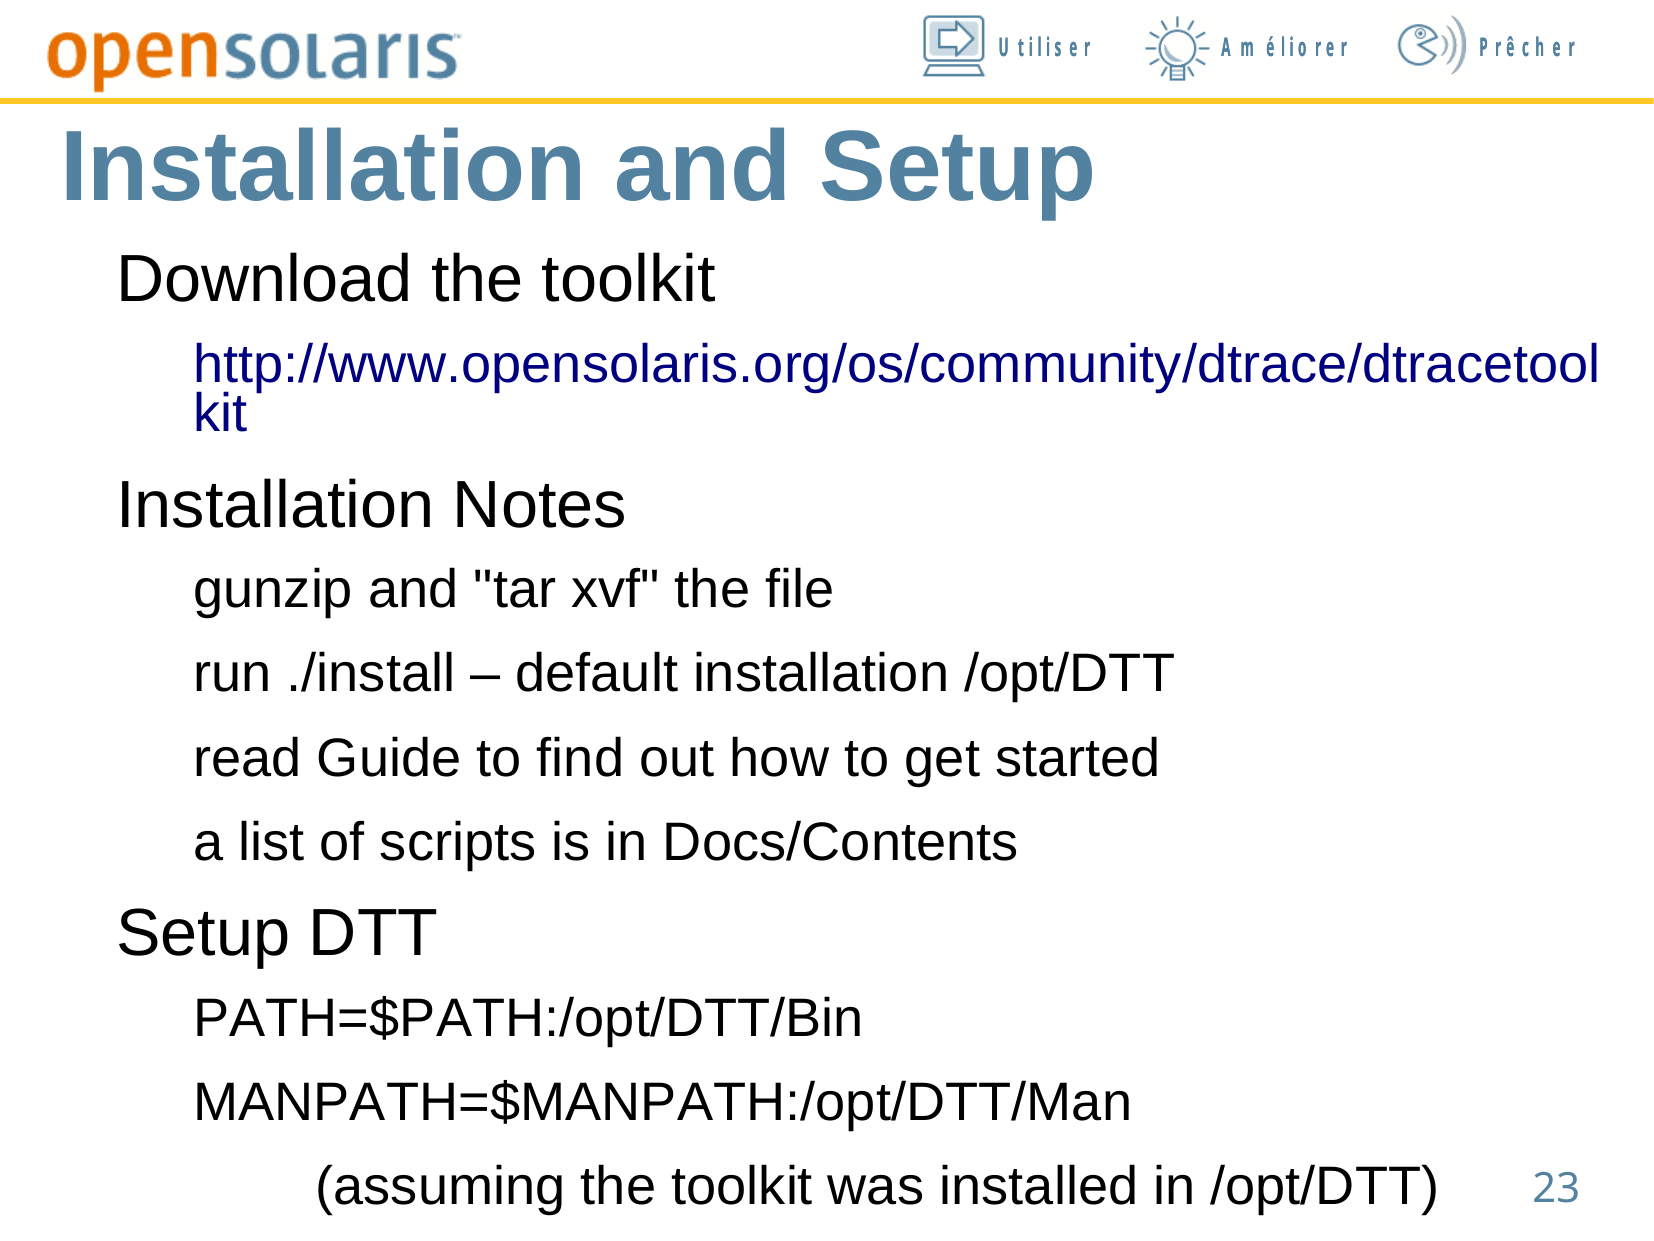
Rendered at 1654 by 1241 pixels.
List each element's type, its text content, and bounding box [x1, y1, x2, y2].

list Download the toolkit http://www.opensolaris.org/os/community/dtrace/dtracetoolkit Installation Notes gunzip and "tar xvf" the file run ./install – default installation /opt/DTT read Guide to find out how to get started a list of scripts is in Docs/Contents Setup DTT PATH=$PATH:/opt/DTT/Bin MANPATH=$MANPATH:/opt/DTT/Man (assuming the toolkit was installed in /opt/DTT) [98, 237, 1625, 1167]
title Installation and Setup [60, 109, 1534, 222]
picture [46, 31, 462, 94]
